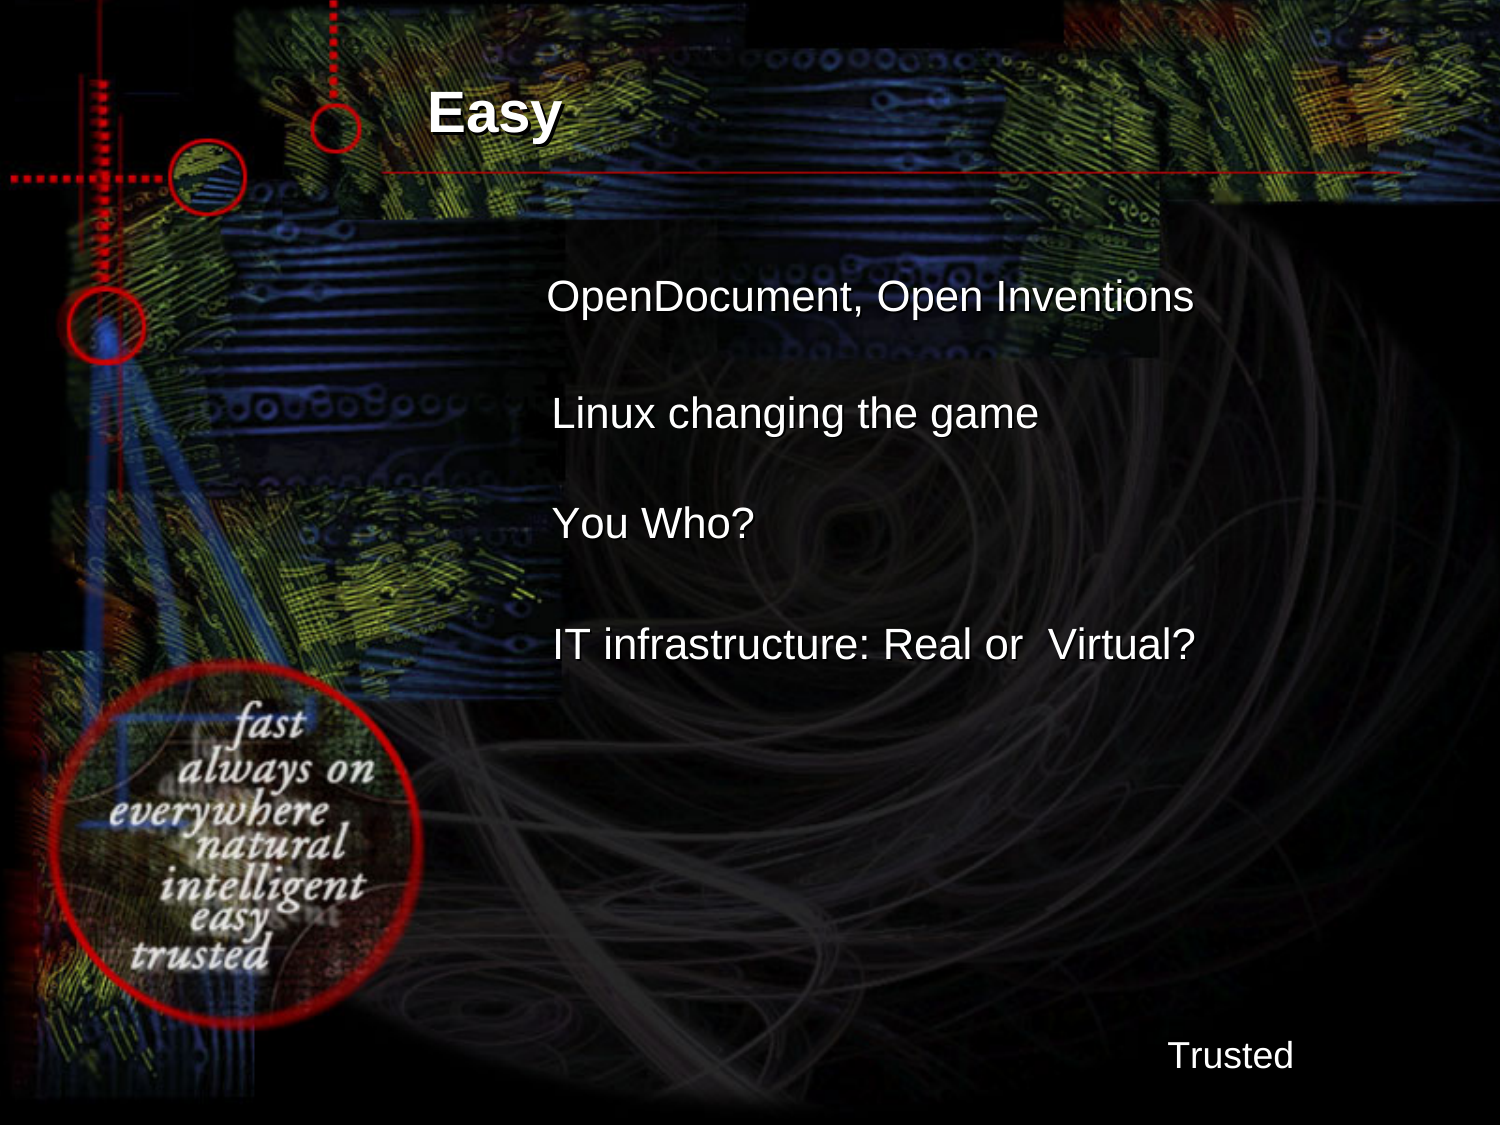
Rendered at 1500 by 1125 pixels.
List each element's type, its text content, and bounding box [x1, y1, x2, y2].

list You Who? [536, 487, 1326, 565]
text_box Trusted [1167, 1031, 1475, 1074]
title Easy [412, 45, 1450, 175]
list Linux changing the game [536, 377, 1192, 454]
list OpenDocument, Open Inventions [531, 260, 1321, 338]
text_box [1119, 1034, 1456, 1091]
picture [0, 0, 1500, 1125]
list IT infrastructure: Real or Virtual? [537, 608, 1470, 725]
